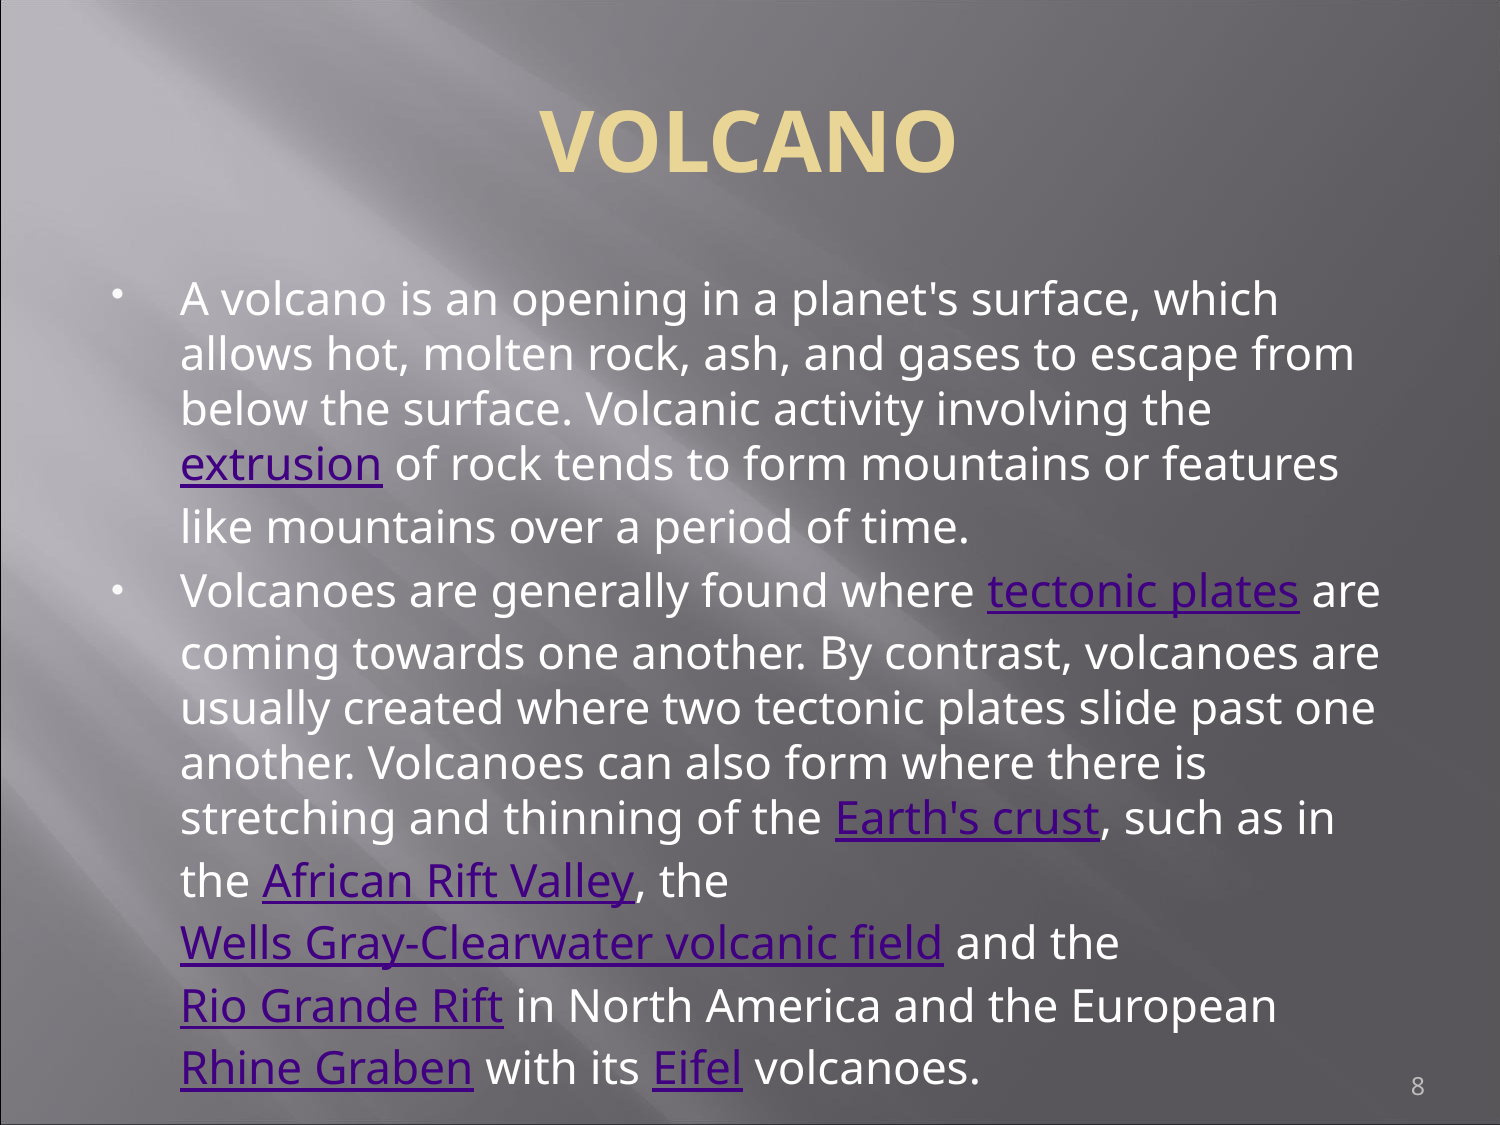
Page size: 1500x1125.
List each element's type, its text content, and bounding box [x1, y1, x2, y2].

title VOLCANO [75, 45, 1425, 233]
list A volcano is an opening in a planet's surface, which allows hot, molten rock, ash, and gases to escape from below the surface. Volcanic activity involving the extrusion of rock tends to form mountains or features like mountains over a period of time. Volcanoes are generally found where tectonic plates are coming towards one another. By contrast, volcanoes are usually created where two tectonic plates slide past one another. Volcanoes can also form where there is stretching and thinning of the Earth's crust, such as in the African Rift Valley, the Wells Gray-Clearwater volcanic field and the Rio Grande Rift in North America and the European Rhine Graben with its Eifel volcanoes. [75, 262, 1425, 1035]
picture [0, 0, 1500, 1125]
slide_number <number> [1299, 1052, 1425, 1113]
